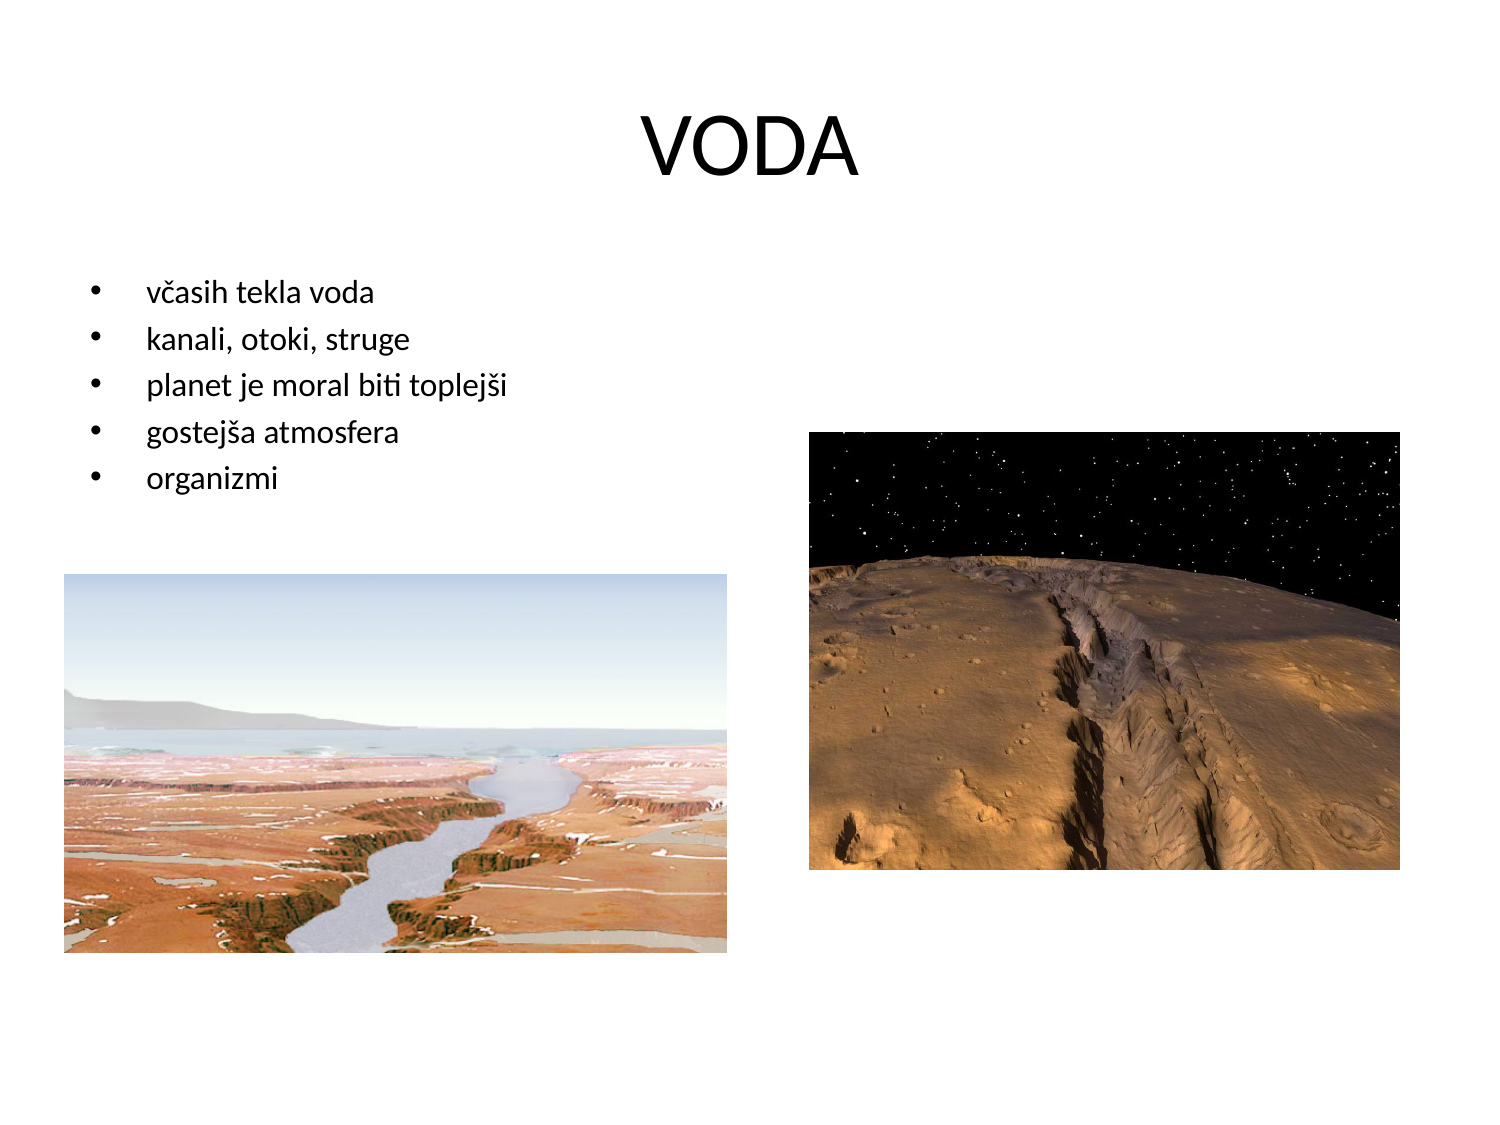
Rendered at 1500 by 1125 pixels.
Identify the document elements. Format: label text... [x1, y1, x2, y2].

picture [809, 432, 1400, 870]
list včasih tekla voda kanali, otoki, struge planet je moral biti toplejši gostejša atmosfera organizmi [75, 262, 1425, 1005]
picture [64, 574, 727, 953]
title VODA [75, 45, 1425, 233]
